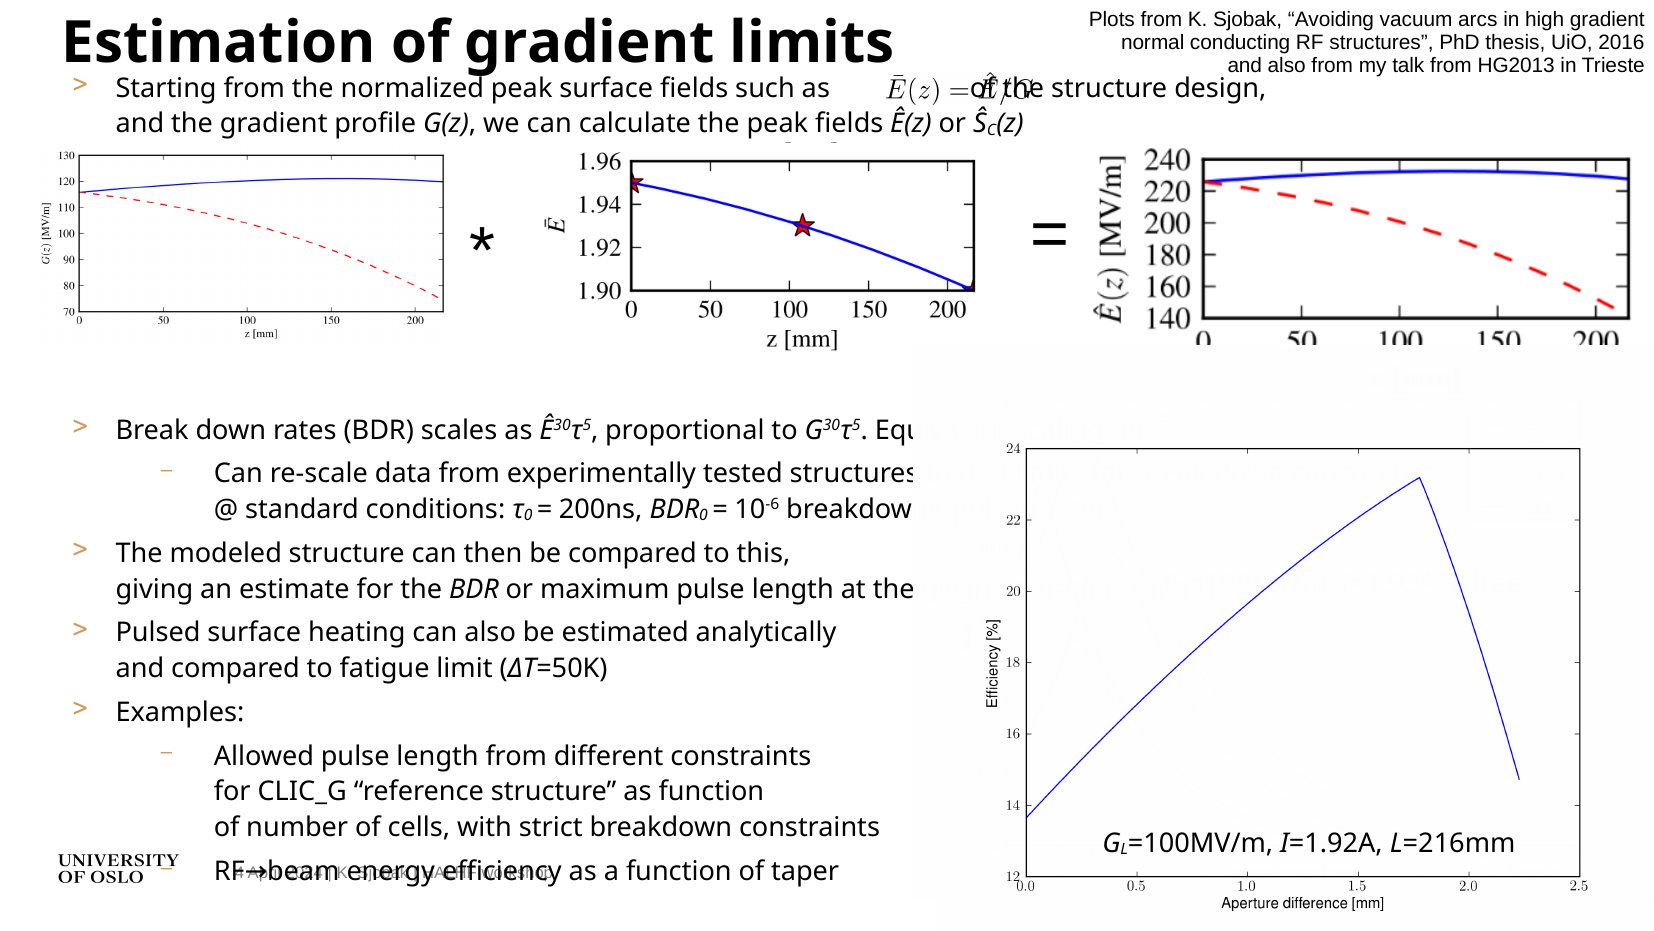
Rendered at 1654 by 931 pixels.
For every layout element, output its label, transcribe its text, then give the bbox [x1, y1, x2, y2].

text_box = [1016, 188, 1118, 278]
text_box * [455, 205, 557, 296]
picture [913, 131, 1654, 930]
text_box GL=100MV/m, I=1.92A, L=216mm [1087, 816, 1613, 863]
text_box Plots from K. Sjobak, “Avoiding vacuum arcs in high gradient normal conducting RF structures”, PhD thesis, UiO, 2016 and also from my talk from HG2013 in Trieste [1074, 0, 1654, 85]
picture [58, 854, 63, 883]
picture [37, 142, 63, 344]
text_box Starting from the normalized peak surface fields such as of the structure design, and the gradient profile G(z), we can calculate the peak fields Ê(z) or ŜC(z) Break down rates (BDR) scales as Ê30τ5, proportional to G30τ5. Equivalent scaling for Ŝc Can re-scale data from experimentally tested structures to find limits for break down constraints @ standard conditions: τ0 = 200ns, BDR0 = 10-6 breakdowns/pulse/meter The modeled structure can then be compared to this, giving an estimate for the BDR or maximum pulse length at the given operating conditions. Pulsed surface heating can also be estimated analytically and compared to fatigue limit (ΔT=50K) Examples: Allowed pulse length from different constraints for CLIC_G “reference structure” as function of number of cells, with strict breakdown constraints RF→beam energy efficiency as a function of taper [63, 58, 1616, 901]
text_box Estimation of gradient limits [53, 0, 1074, 109]
